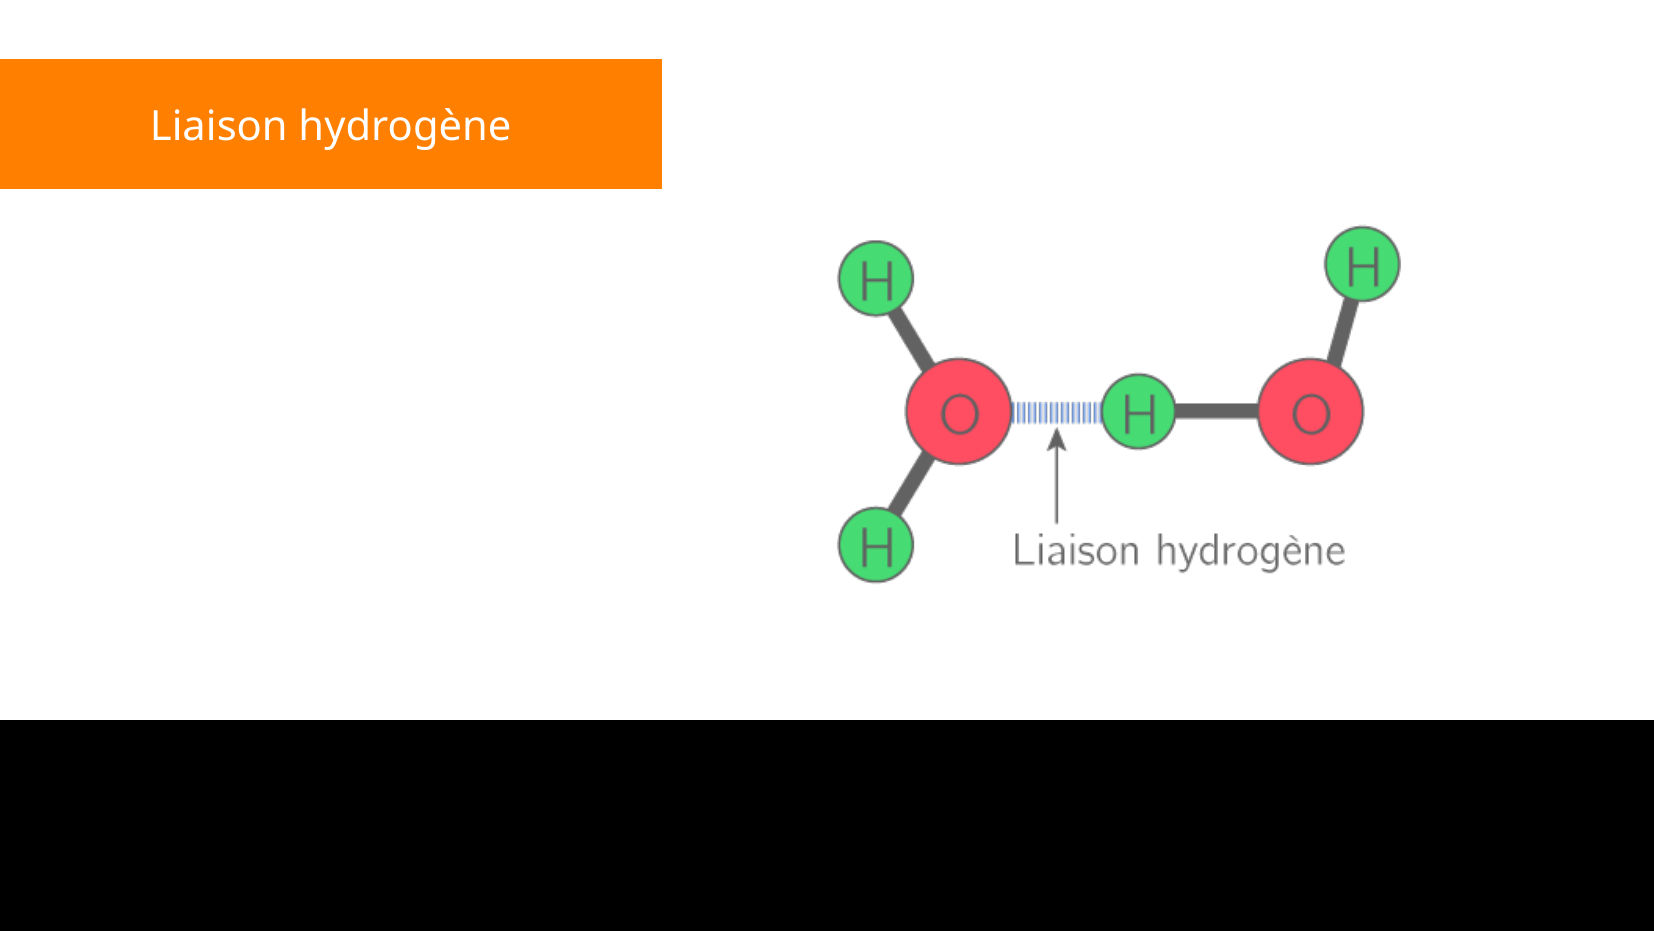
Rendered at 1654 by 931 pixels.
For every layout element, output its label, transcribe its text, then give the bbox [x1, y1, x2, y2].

text_box Liaison hydrogène [0, 59, 662, 189]
text_box [0, 720, 1654, 931]
picture [814, 208, 1412, 603]
